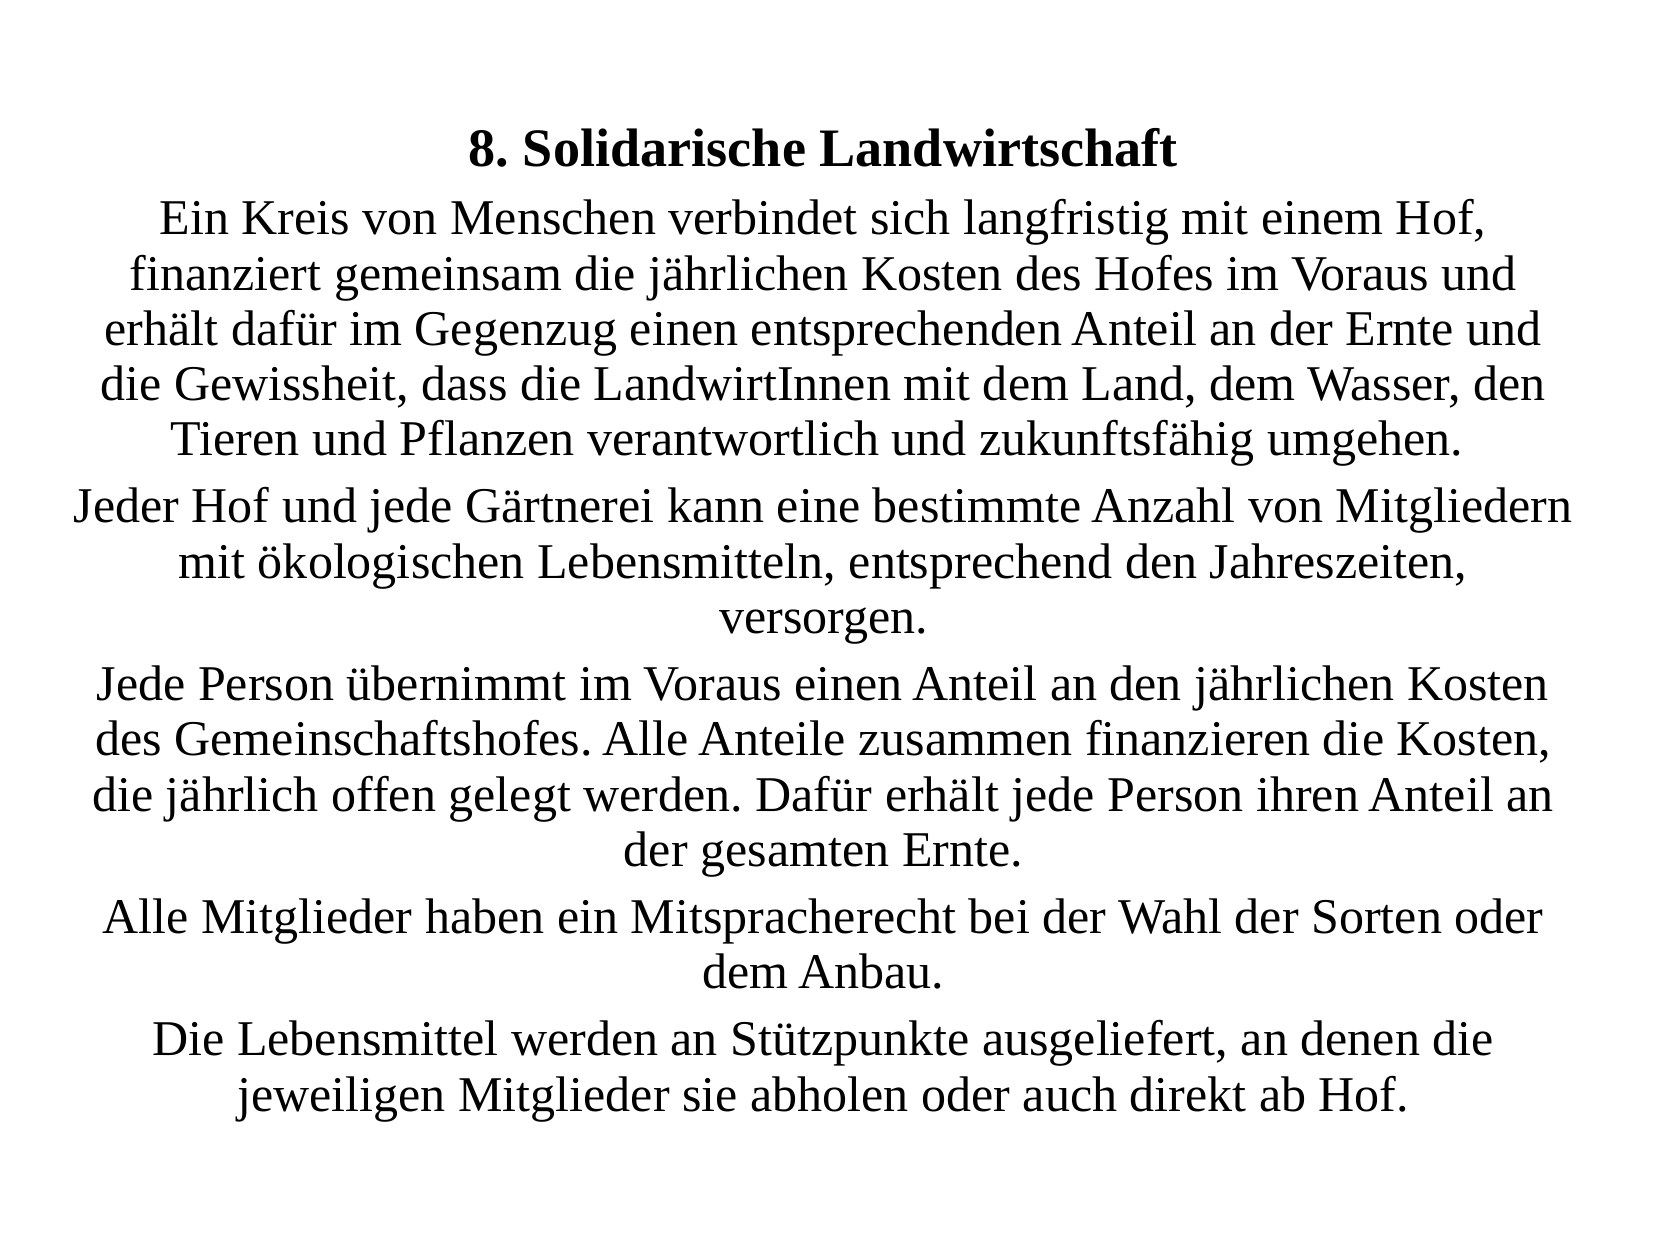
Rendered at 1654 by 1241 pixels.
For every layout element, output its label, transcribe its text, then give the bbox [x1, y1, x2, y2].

text_box 8. Solidarische Landwirtschaft Ein Kreis von Menschen verbindet sich langfristig mit einem Hof, finanziert gemeinsam die jährlichen Kosten des Hofes im Voraus und erhält dafür im Gegenzug einen entsprechenden Anteil an der Ernte und die Gewissheit, dass die LandwirtInnen mit dem Land, dem Wasser, den Tieren und Pflanzen verantwortlich und zukunftsfähig umgehen. Jeder Hof und jede Gärtnerei kann eine bestimmte Anzahl von Mitgliedern mit ökologischen Lebensmitteln, entsprechend den Jahreszeiten, versorgen. Jede Person übernimmt im Voraus einen Anteil an den jährlichen Kosten des Gemeinschaftshofes. Alle Anteile zusammen finanzieren die Kosten, die jährlich offen gelegt werden. Dafür erhält jede Person ihren Anteil an der gesamten Ernte. Alle Mitglieder haben ein Mitspracherecht bei der Wahl der Sorten oder dem Anbau. Die Lebensmittel werden an Stützpunkte ausgeliefert, an denen die jeweiligen Mitglieder sie abholen oder auch direkt ab Hof. [59, 110, 1595, 1130]
